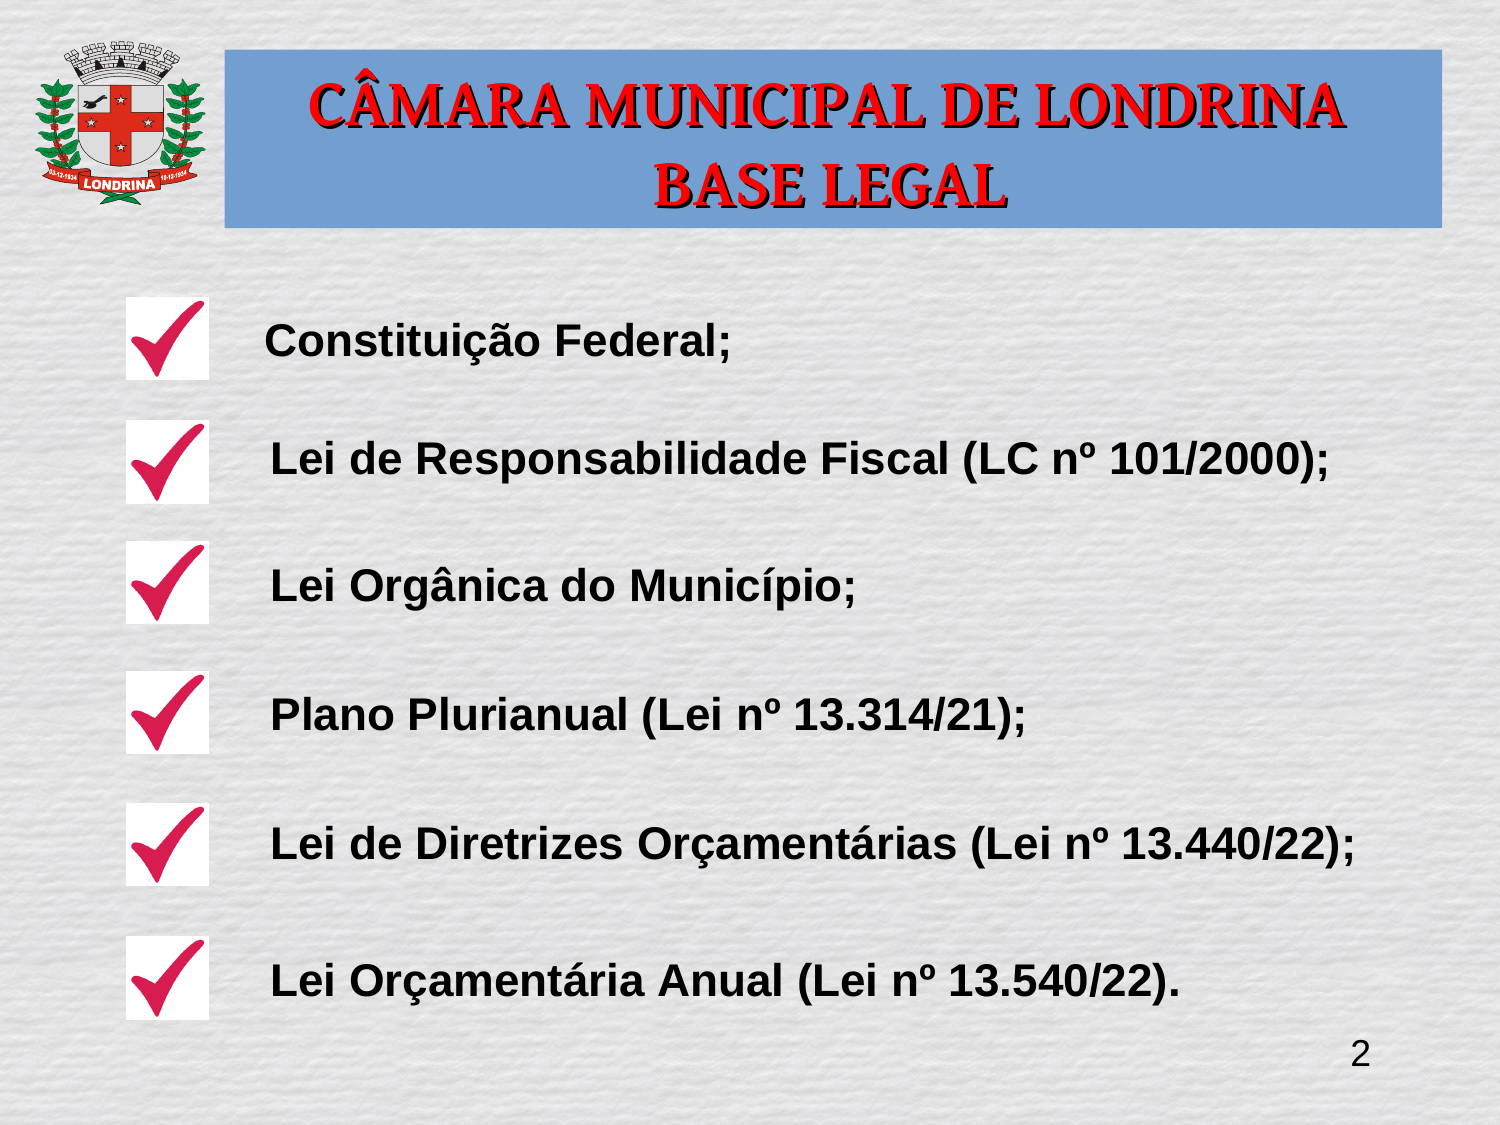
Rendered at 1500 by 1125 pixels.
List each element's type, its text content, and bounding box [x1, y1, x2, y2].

text_box Plano Plurianual (Lei nº 13.314/21); [255, 677, 1284, 748]
text_box Lei de Diretrizes Orçamentárias (Lei nº 13.440/22); [255, 806, 1419, 931]
text_box Lei Orçamentária Anual (Lei nº 13.540/22). [255, 943, 1284, 1014]
picture [0, 0, 1500, 1125]
text_box <número> [1335, 1021, 1500, 1092]
text_box Lei Orgânica do Município; [255, 547, 1284, 618]
text_box Lei de Responsabilidade Fiscal (LC nº 101/2000); [255, 421, 1355, 503]
text_box Constituição Federal; [249, 303, 1148, 374]
text_box CÂMARA MUNICIPAL DE LONDRINA BASE LEGAL [224, 49, 1443, 229]
